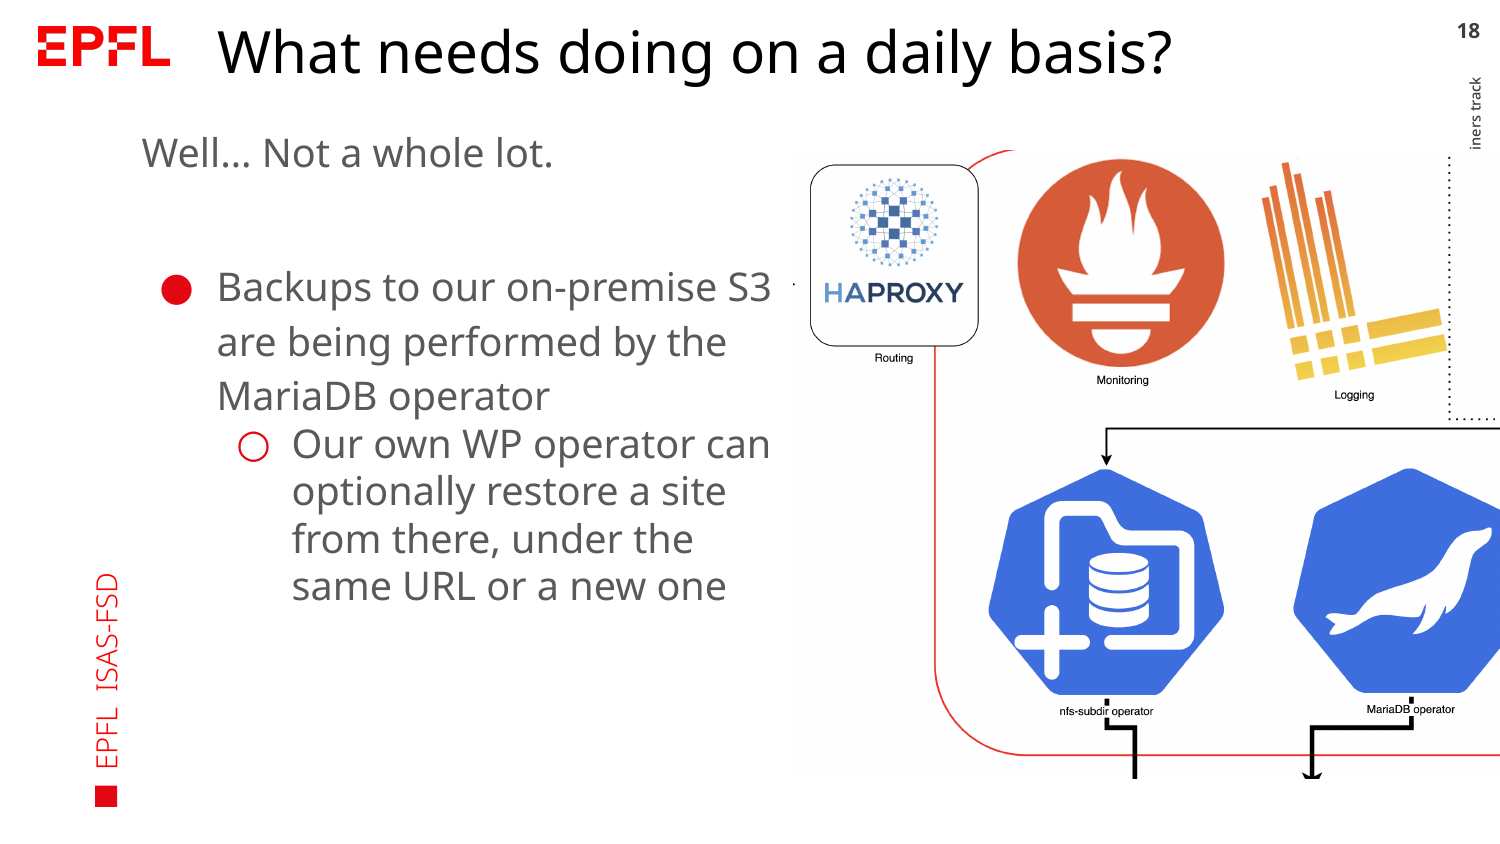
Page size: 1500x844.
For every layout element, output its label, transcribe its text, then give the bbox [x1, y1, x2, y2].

title What needs doing on a daily basis? [202, 0, 1449, 150]
slide_number <number> [1415, 0, 1496, 65]
picture [817, 150, 1500, 779]
picture [38, 26, 170, 66]
text_box Well… Not a whole lot. Backups to our on-premise S3 are being performed by the MariaDB operator Our own WP operator can optionally restore a site from there, under the same URL or a new one [126, 112, 817, 779]
